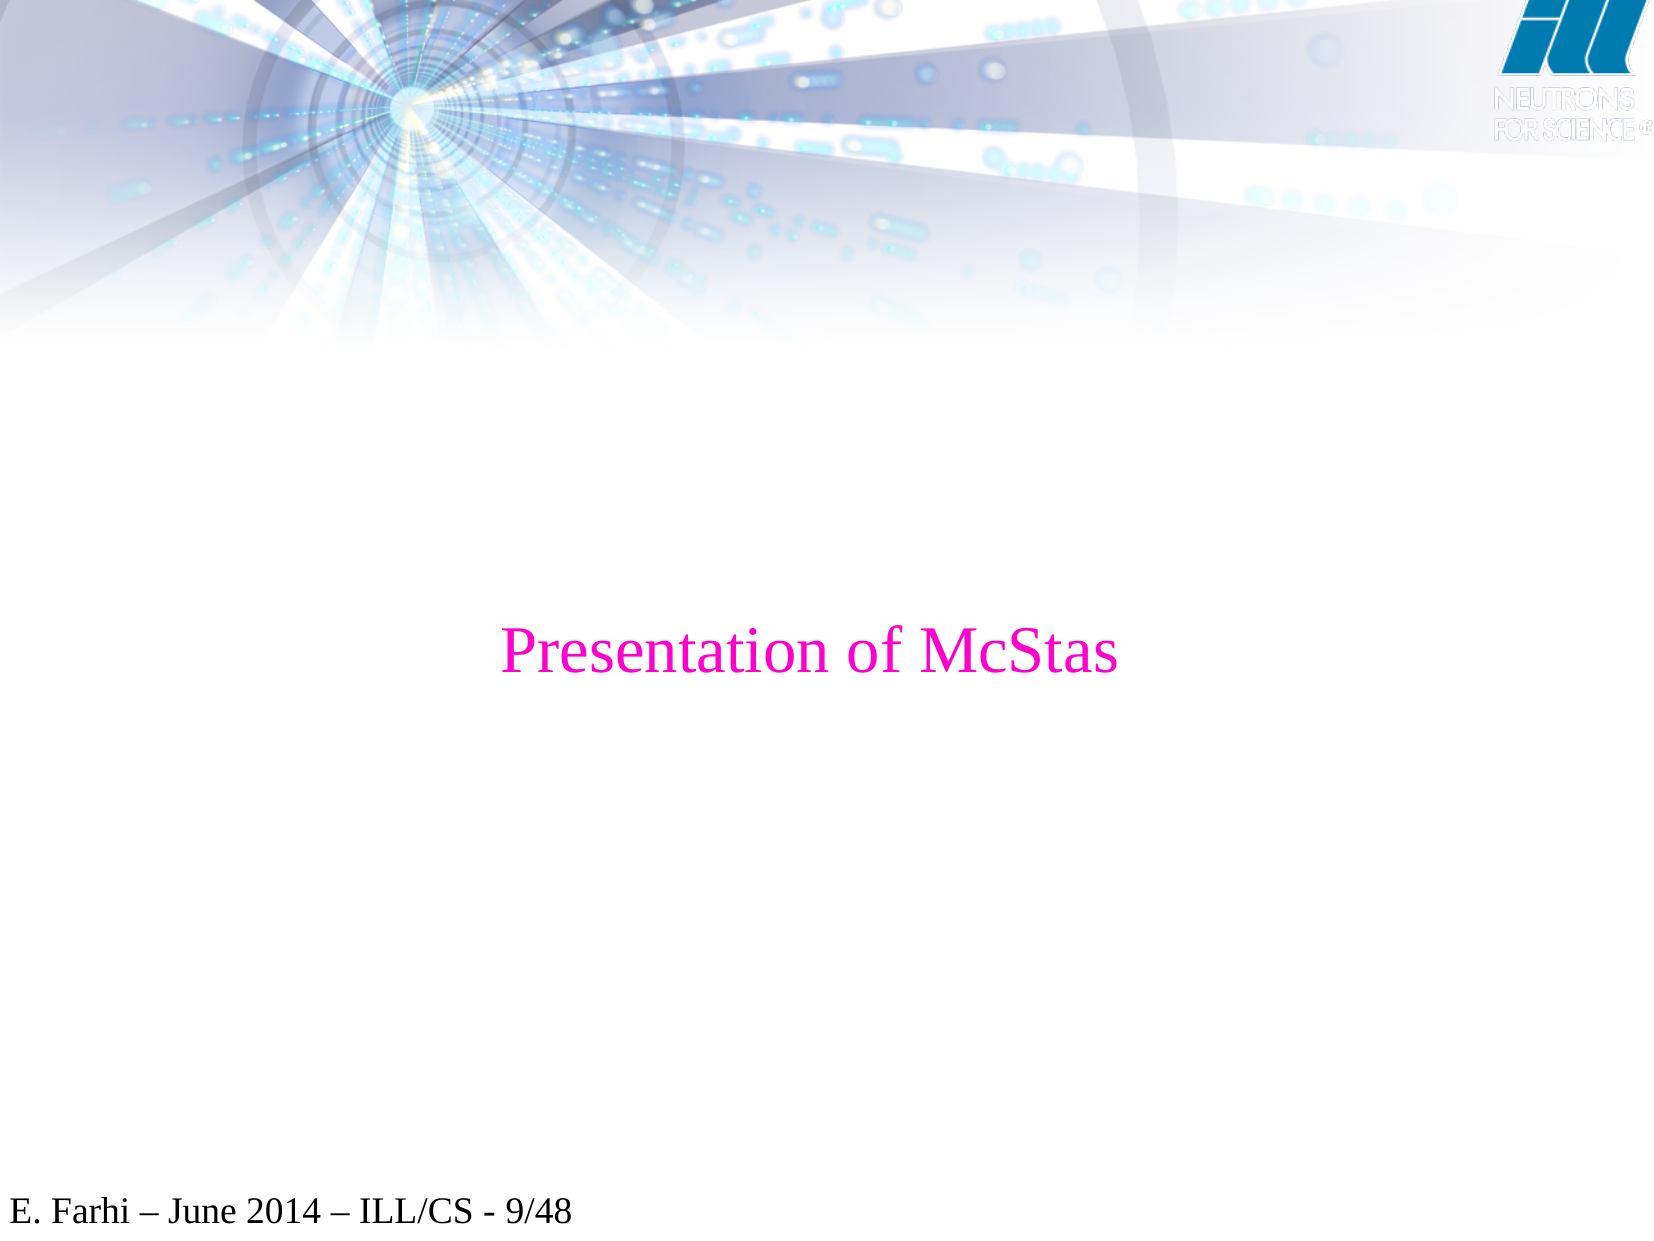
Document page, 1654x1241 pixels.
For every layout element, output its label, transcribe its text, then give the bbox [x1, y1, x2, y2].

picture [0, 0, 1654, 355]
subtitle Presentation of McStas [82, 290, 1538, 1010]
